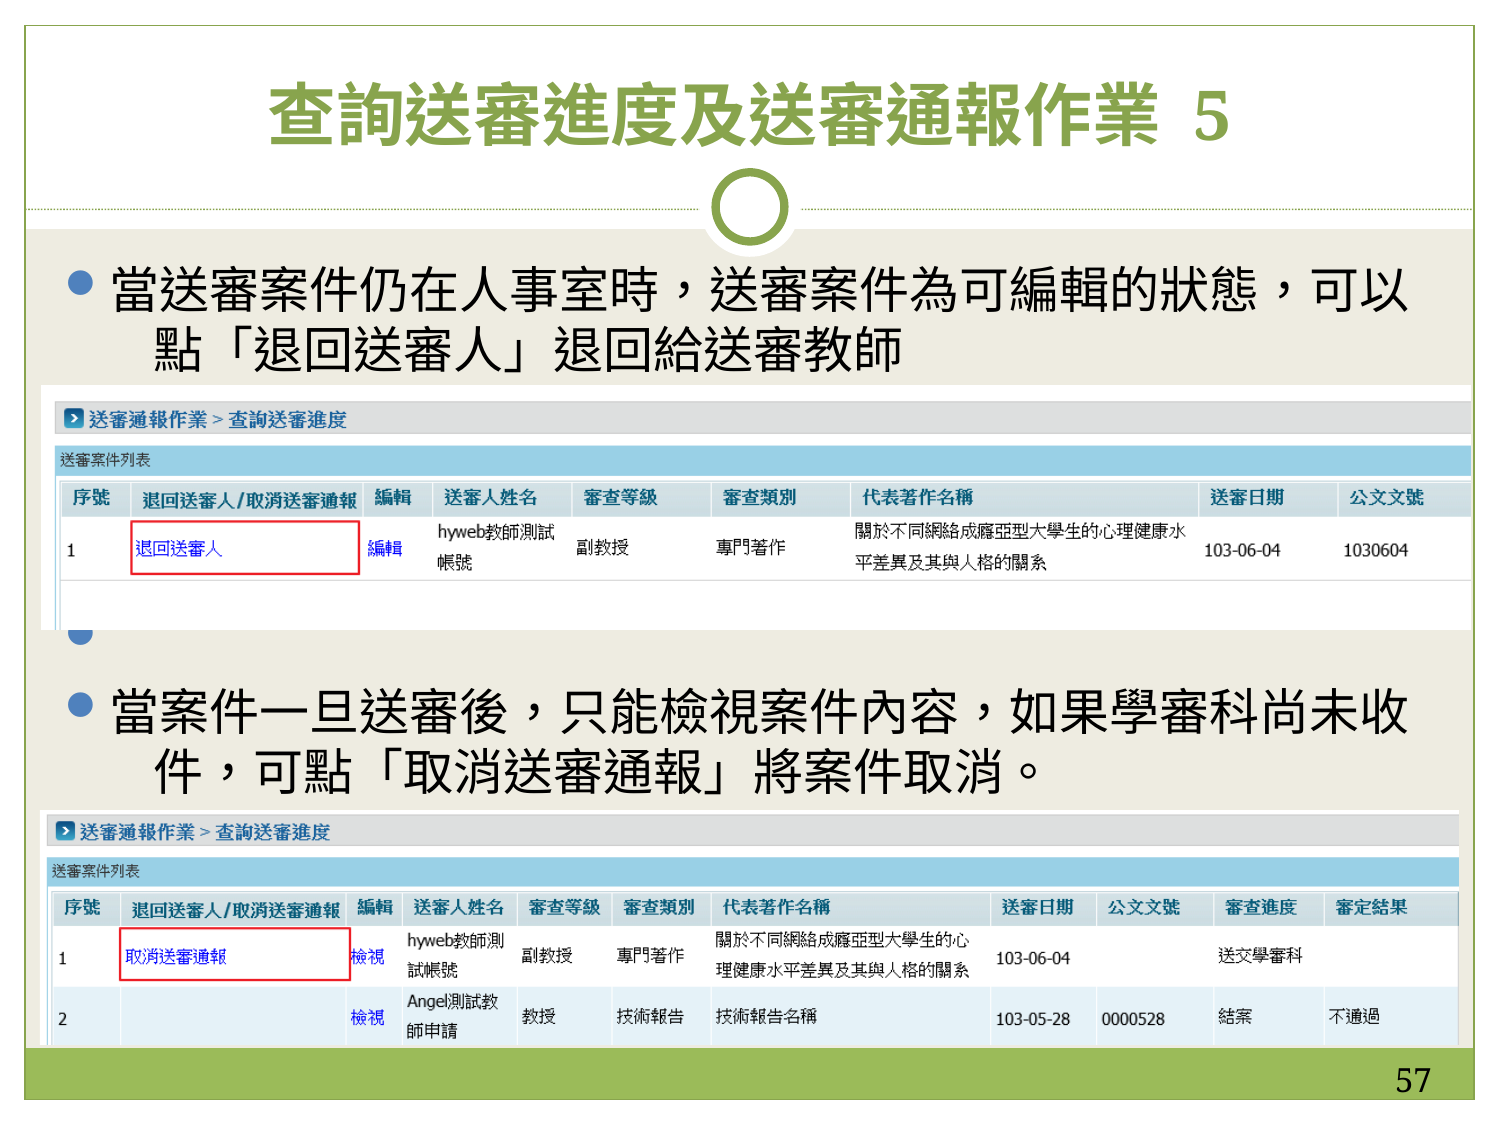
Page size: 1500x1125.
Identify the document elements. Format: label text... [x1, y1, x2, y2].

text_box [1376, 1045, 1452, 1118]
picture [39, 810, 1459, 1045]
list 當送審案件仍在人事室時，送審案件為可編輯的狀態，可以點「退回送審人」退回給送審教師 當案件一旦送審後，只能檢視案件內容，如果學審科尚未收件，可點「取消送審通報」將案件取消。 [49, 250, 1445, 385]
list 當送審案件仍在人事室時，送審案件為可編輯的狀態，可以點「退回送審人」退回給送審教師 當案件一旦送審後，只能檢視案件內容，如果學審科尚未收件，可點「取消送審通報」將案件取消。 [49, 630, 1445, 810]
picture [41, 385, 1471, 630]
title 查詢送審進度及送審通報作業 5 [49, 37, 1450, 162]
